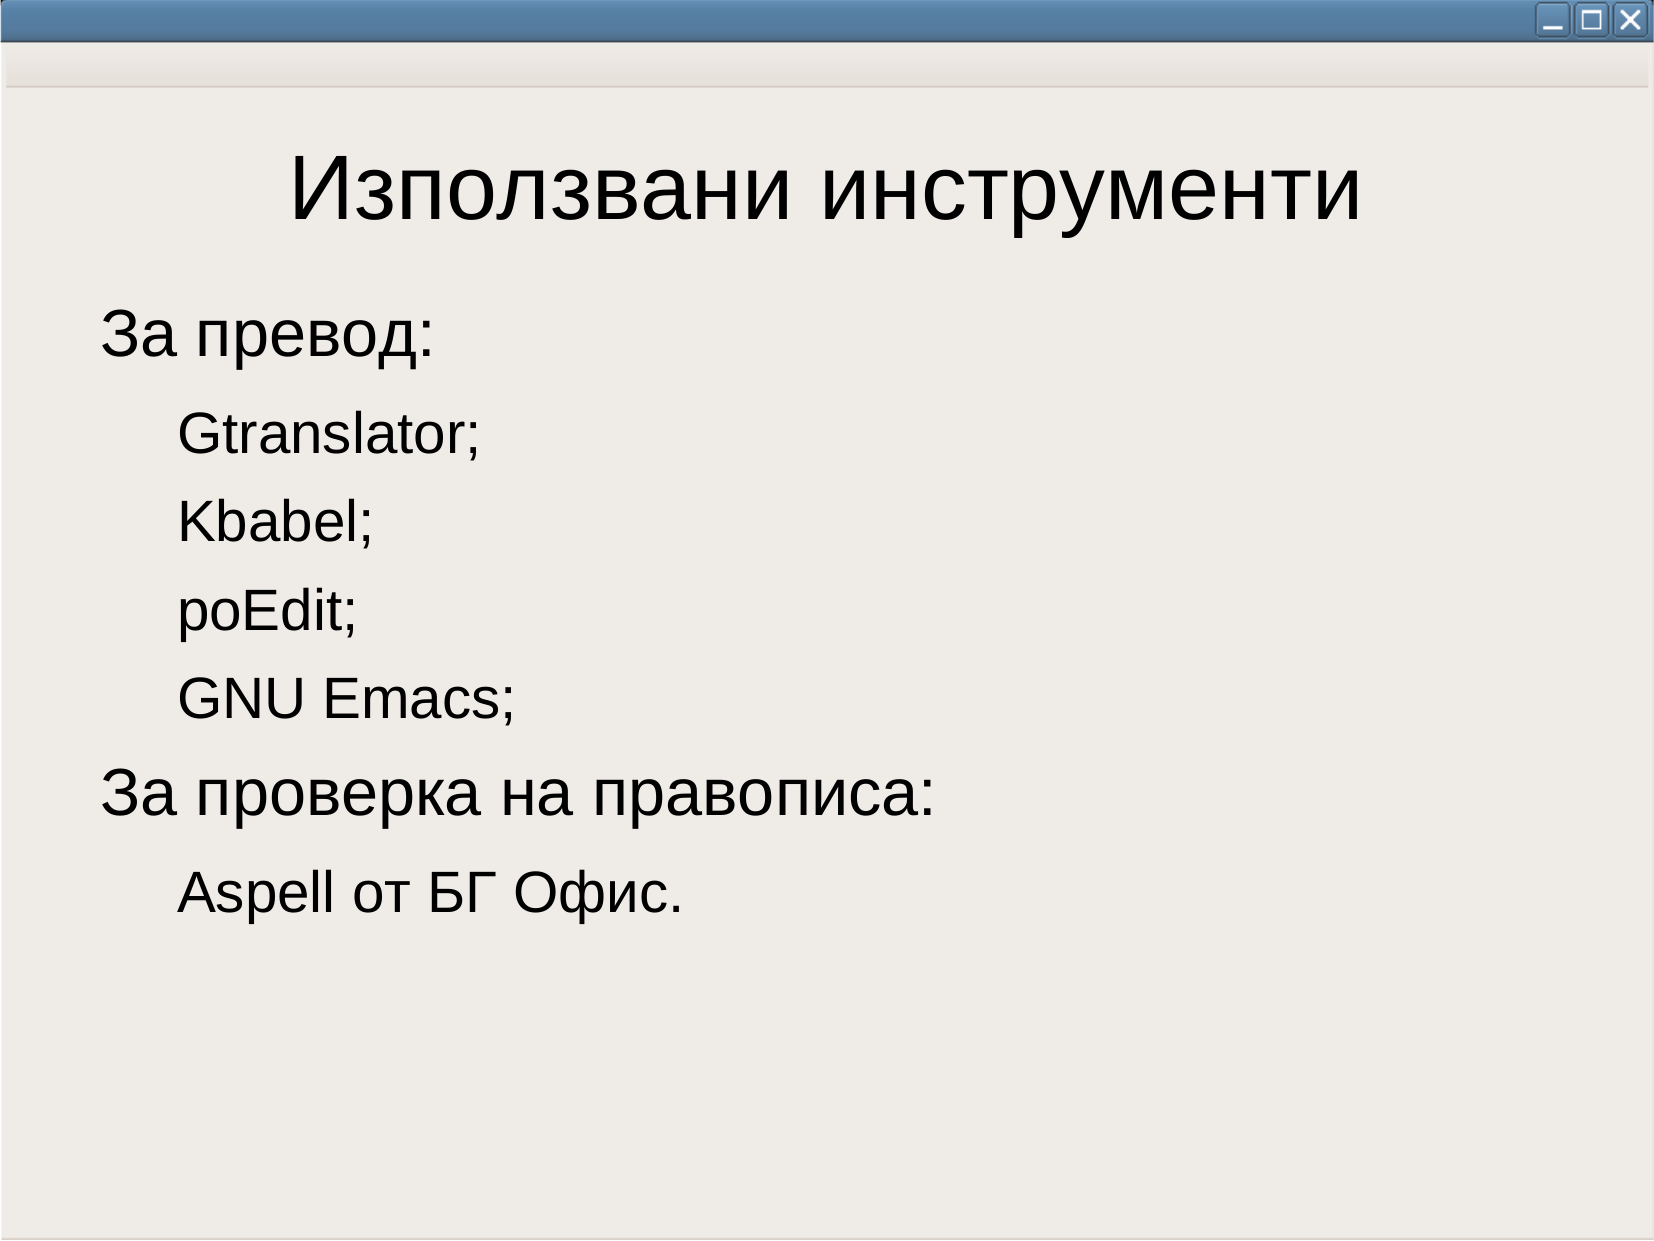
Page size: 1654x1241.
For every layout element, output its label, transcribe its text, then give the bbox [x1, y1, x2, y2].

list За превод: Gtranslator; Kbabel; poEdit; GNU Emacs; За проверка на правописа: Aspell от БГ Офис. [82, 296, 1571, 1115]
picture [0, 0, 1654, 1240]
title Използвани инструменти [82, 92, 1571, 285]
